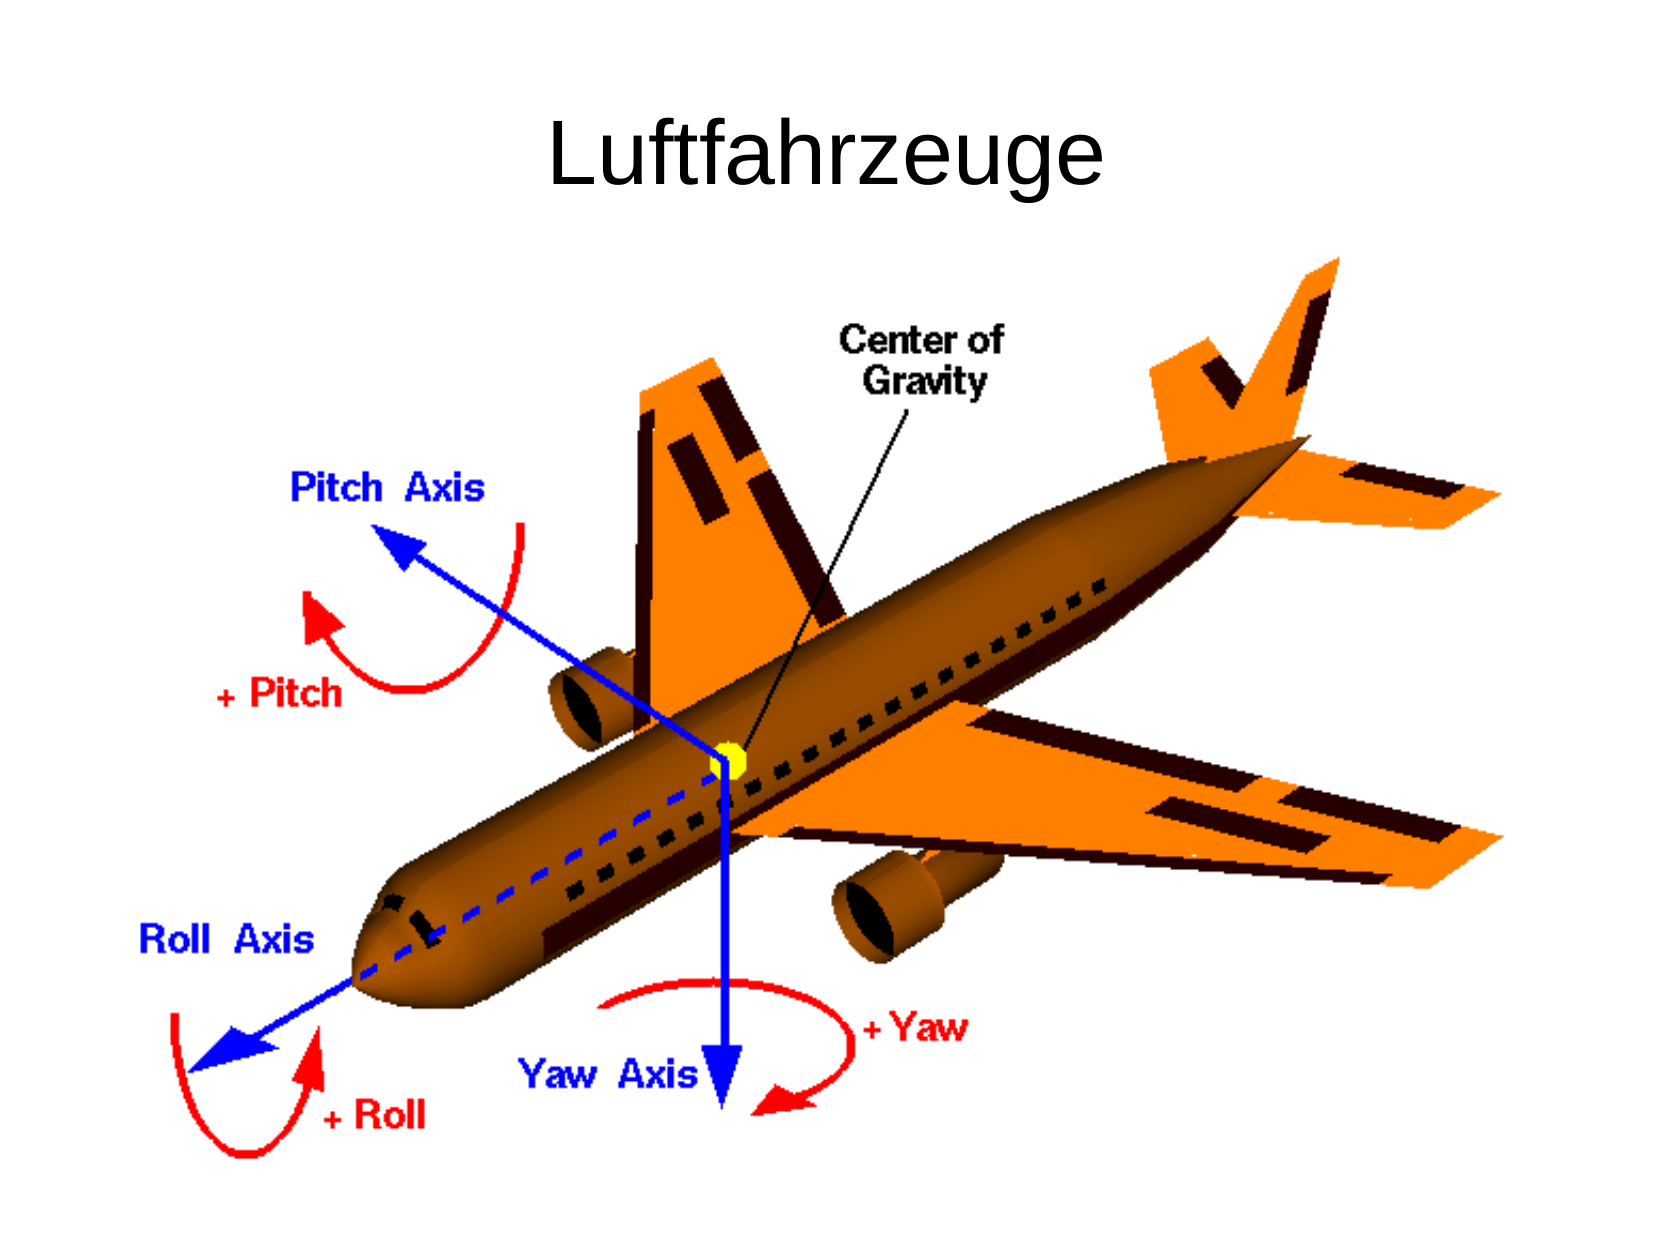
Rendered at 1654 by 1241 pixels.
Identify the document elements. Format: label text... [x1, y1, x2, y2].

title Luftfahrzeuge [82, 49, 1571, 257]
picture [105, 247, 1536, 1187]
